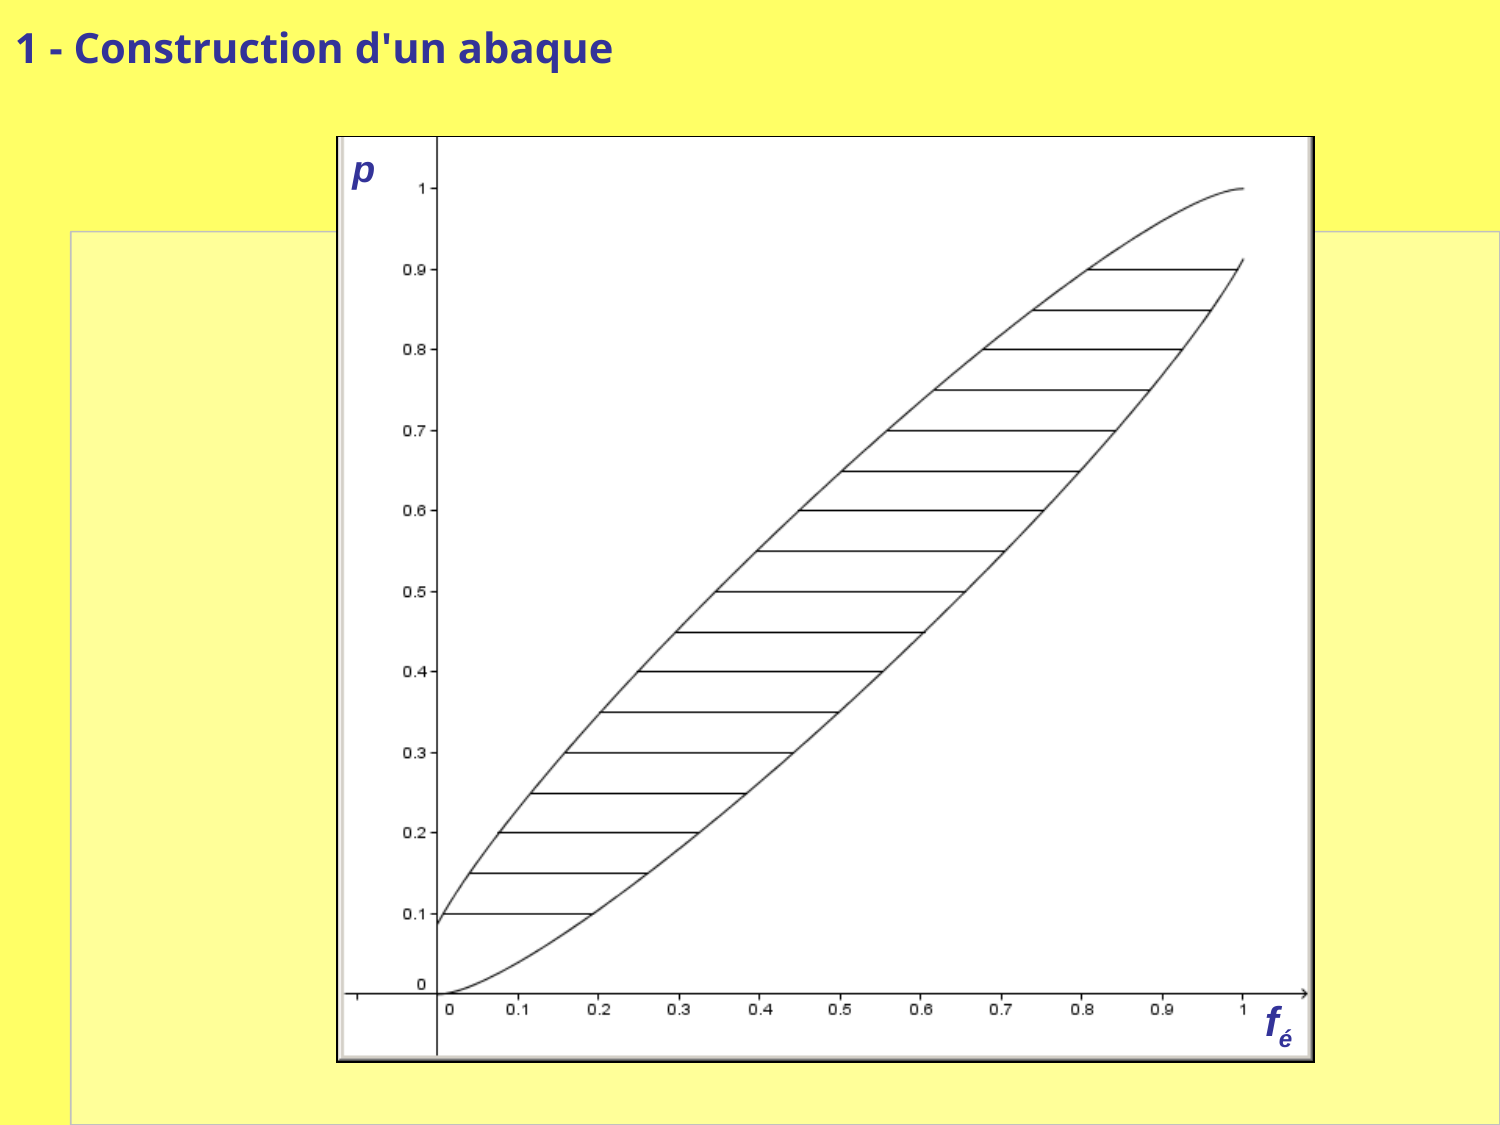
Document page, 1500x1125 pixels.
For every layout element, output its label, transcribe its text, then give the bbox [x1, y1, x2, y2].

text_box 1 - Construction d'un abaque [0, 0, 1500, 94]
picture [338, 137, 1314, 1062]
text_box p [337, 137, 438, 198]
text_box fé [1250, 987, 1313, 1060]
